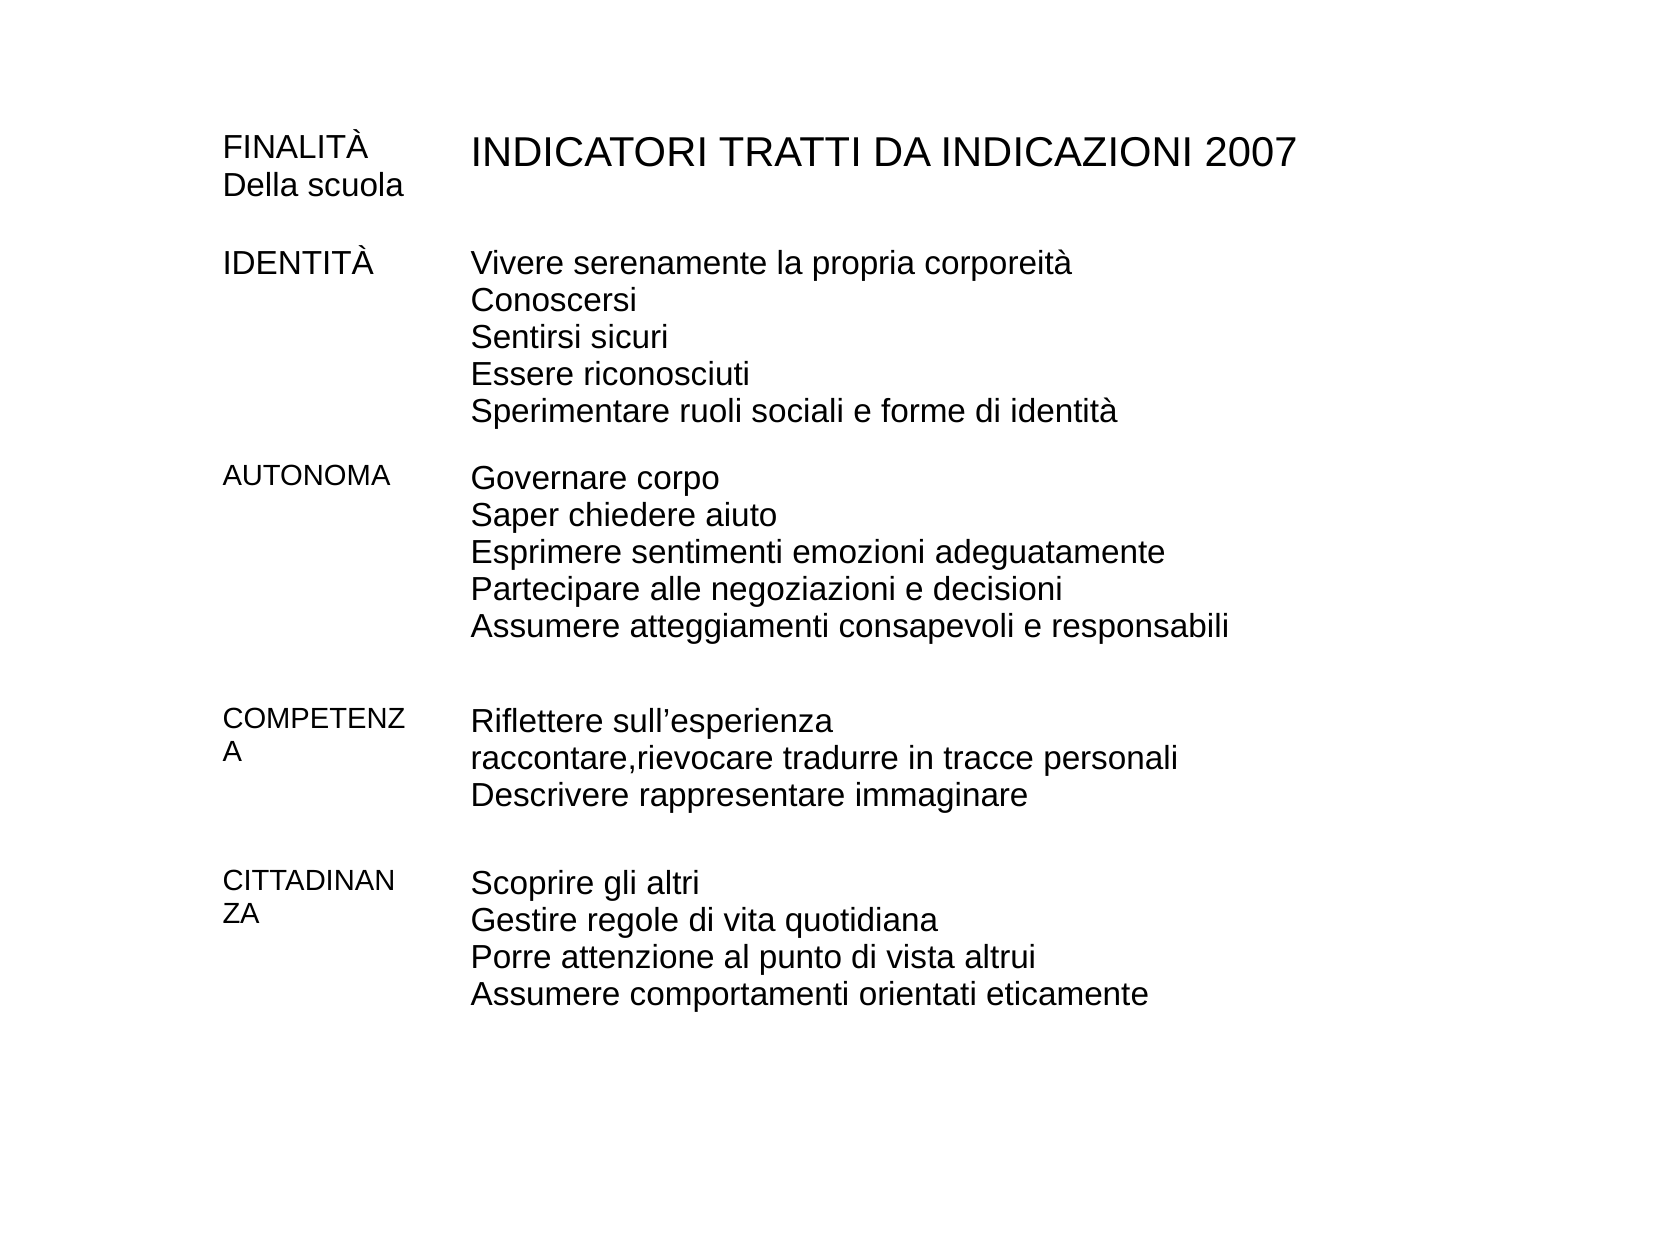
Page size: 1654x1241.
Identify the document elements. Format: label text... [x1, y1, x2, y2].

table_cell Scoprire gli altri Gestire regole di vita quotidiana Porre attenzione al punto di vista altrui Assumere comportamenti orientati eticamente [420, 856, 1436, 1032]
table_cell AUTONOMA [172, 452, 420, 694]
table_cell COMPETENZA [172, 694, 420, 856]
table_cell CITTADINANZA [172, 856, 420, 1032]
table_cell Riflettere sull’esperienza raccontare,rievocare tradurre in tracce personali Descrivere rappresentare immaginare [420, 694, 1436, 856]
table_cell IDENTITÀ [172, 237, 420, 452]
table_cell Governare corpo Saper chiedere aiuto Esprimere sentimenti emozioni adeguatamente Partecipare alle negoziazioni e decisioni Assumere atteggiamenti consapevoli e responsabili [420, 452, 1436, 694]
table_cell Vivere serenamente la propria corporeità Conoscersi Sentirsi sicuri Essere riconosciuti Sperimentare ruoli sociali e forme di identità [420, 237, 1436, 452]
table_header INDICATORI TRATTI DA INDICAZIONI 2007 [420, 121, 1436, 237]
table_header FINALITÀ Della scuola [172, 121, 420, 237]
